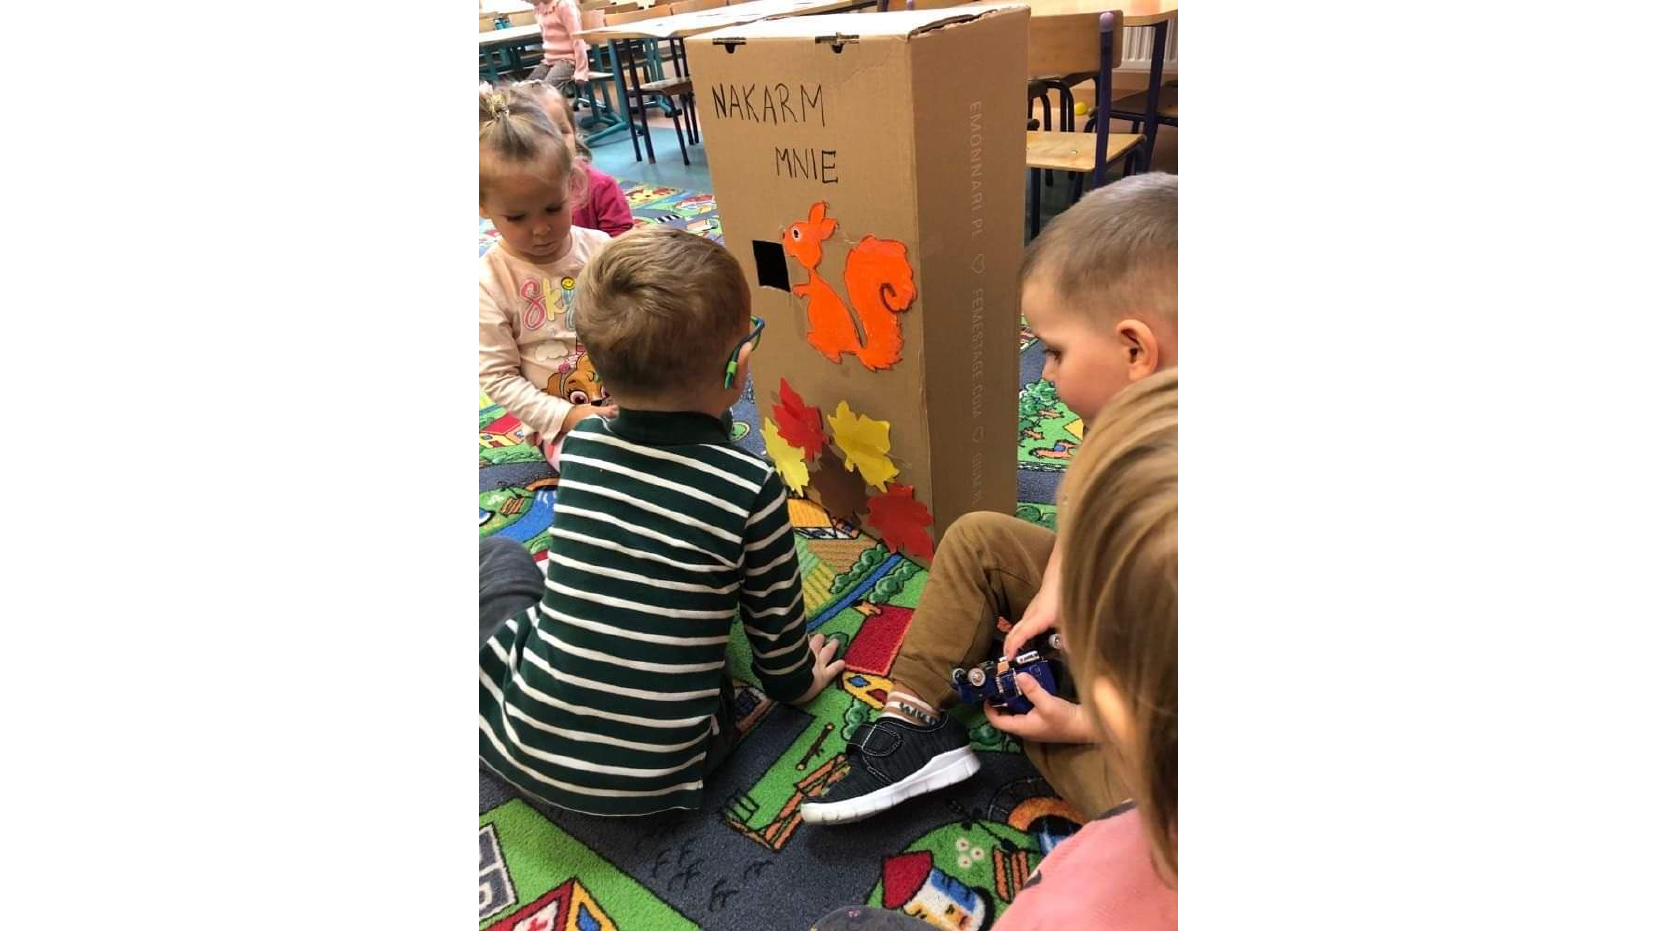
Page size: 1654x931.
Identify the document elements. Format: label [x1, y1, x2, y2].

picture [479, 0, 1178, 931]
